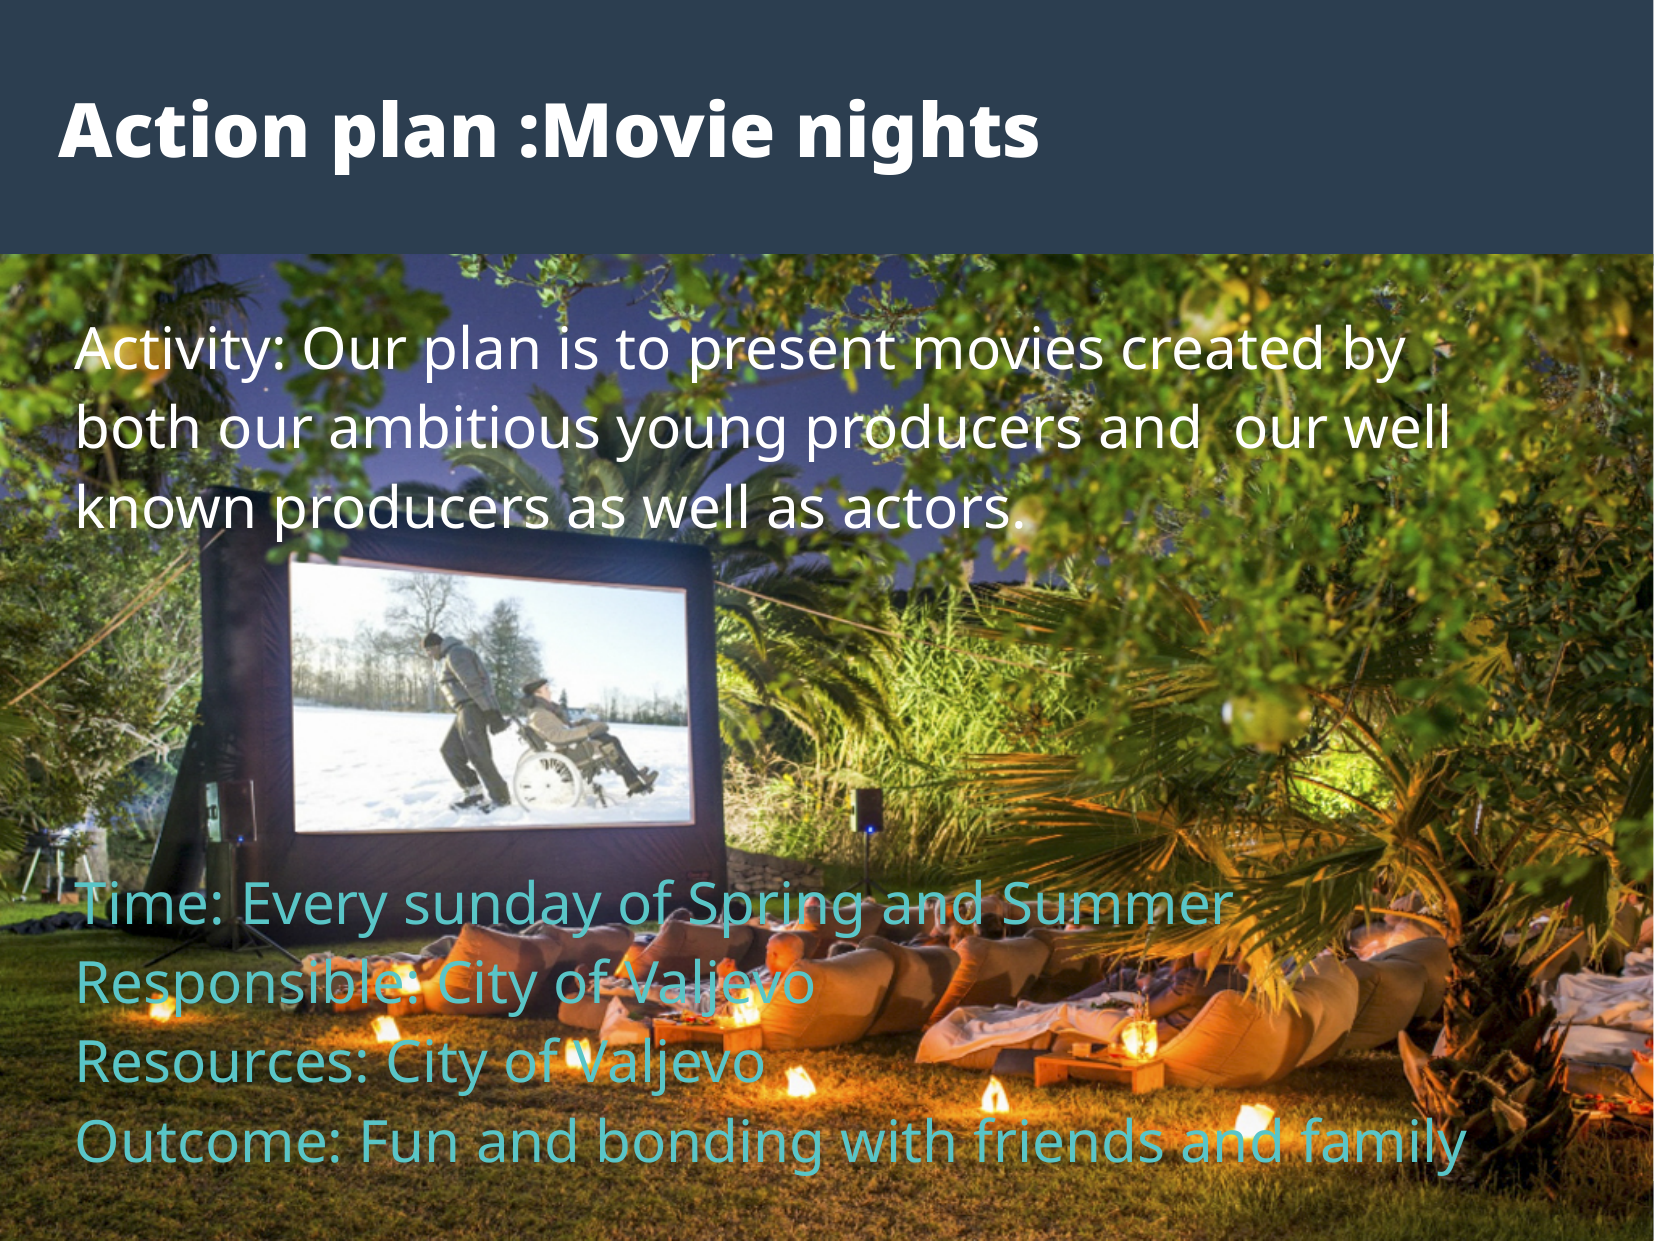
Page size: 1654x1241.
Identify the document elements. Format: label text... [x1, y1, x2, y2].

text_box Activity: Our plan is to present movies created by both our ambitious young producers and our well known producers as well as actors. Time: Every sunday of Spring and Summer Responsible: City of Valjevo Resources: City of Valjevo Outcome: Fun and bonding with friends and family [60, 300, 1531, 1241]
title Action plan :Movie nights [59, 49, 1595, 207]
picture [0, 254, 1654, 1241]
